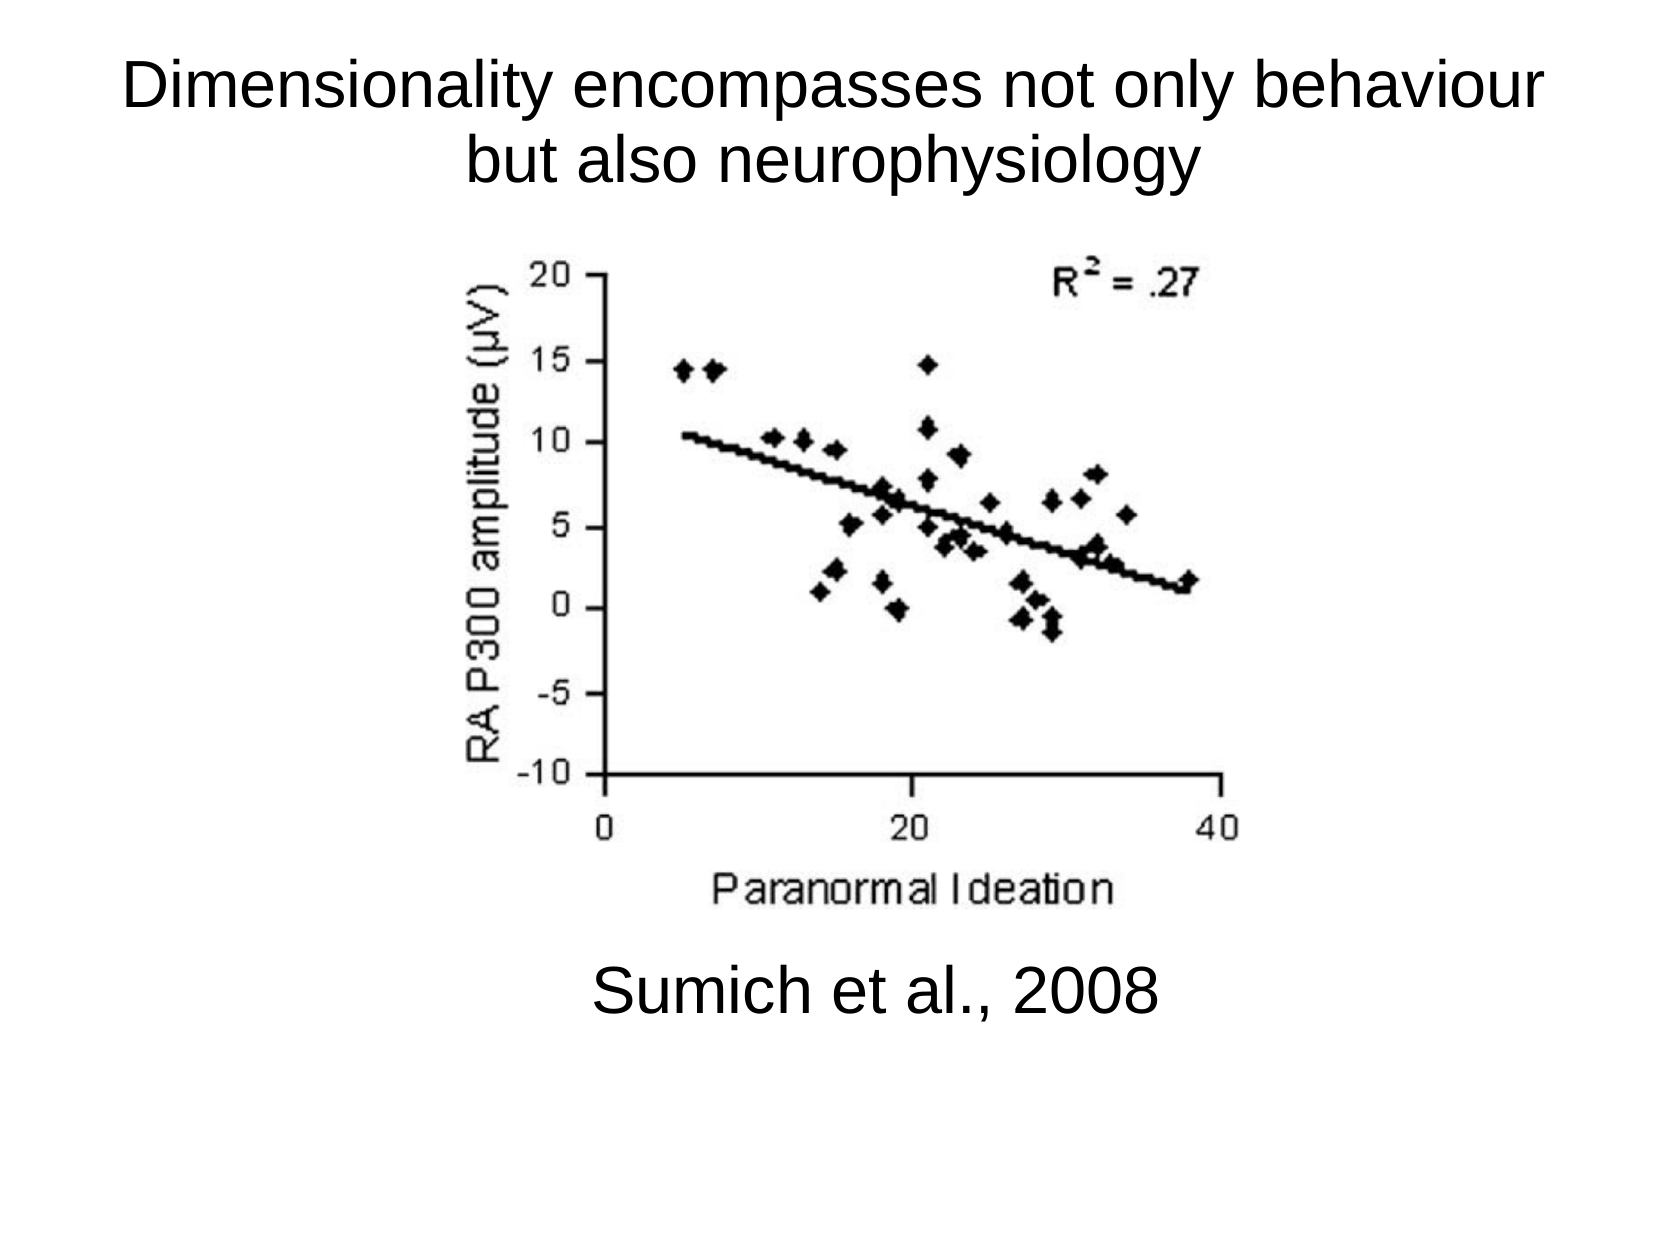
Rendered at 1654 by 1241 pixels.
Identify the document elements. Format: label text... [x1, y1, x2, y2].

title Sumich et al., 2008 [131, 930, 1621, 1051]
picture [454, 244, 1246, 916]
title Dimensionality encompasses not only behaviour but also neurophysiology [90, 48, 1579, 346]
